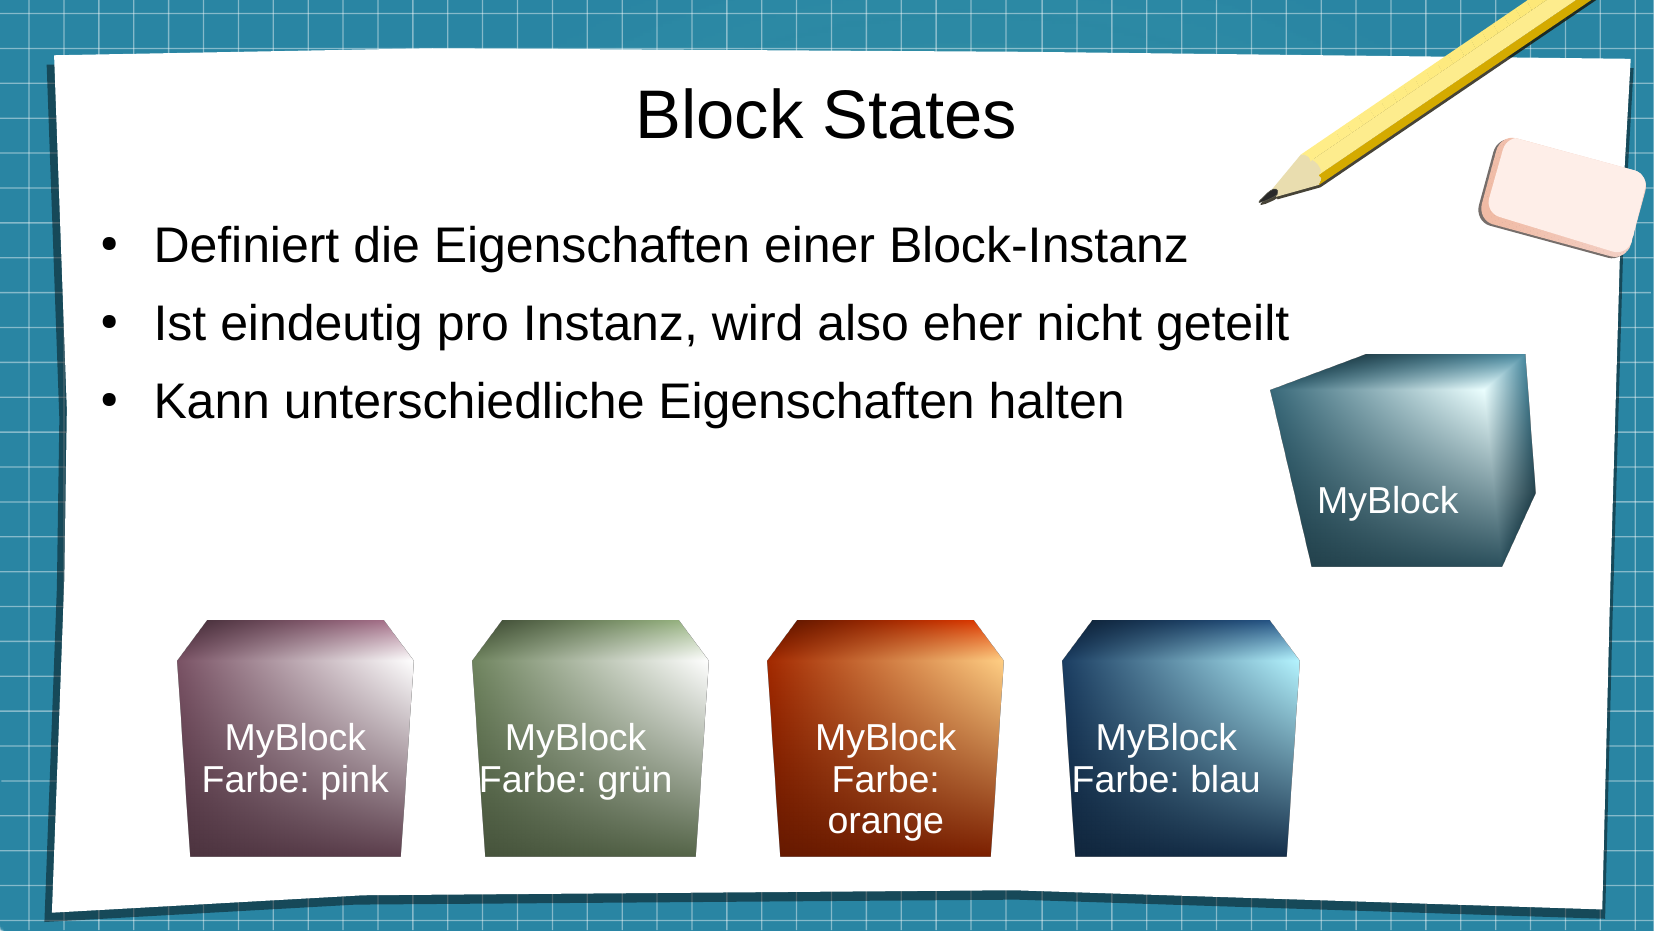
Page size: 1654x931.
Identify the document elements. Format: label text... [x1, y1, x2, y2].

title Block States [82, 37, 1571, 193]
text_box MyBlock Farbe: orange [767, 708, 1004, 850]
text_box MyBlock Farbe: grün [442, 708, 709, 827]
list Definiert die Eigenschaften einer Block-Instanz Ist eindeutig pro Instanz, wird also eher nicht geteilt Kann unterschiedliche Eigenschaften halten [82, 217, 1571, 443]
text_box MyBlock [1240, 472, 1536, 568]
text_box MyBlock Farbe: pink [147, 708, 442, 827]
text_box MyBlock Farbe: blau [1033, 708, 1300, 808]
